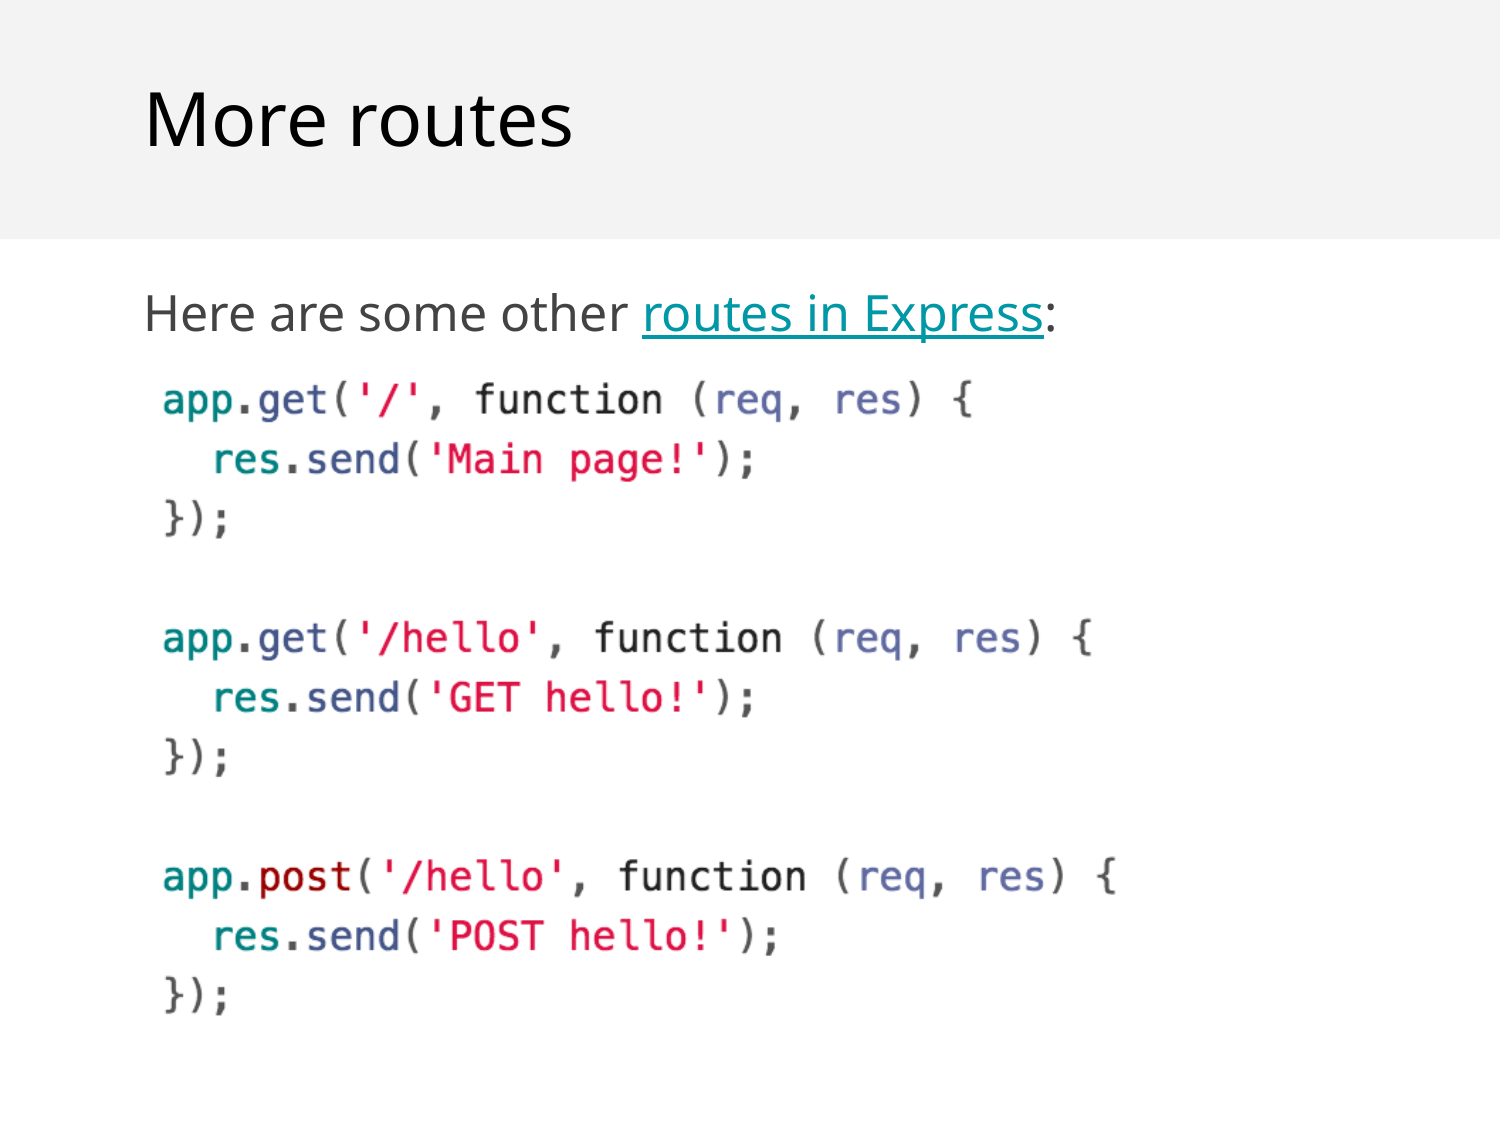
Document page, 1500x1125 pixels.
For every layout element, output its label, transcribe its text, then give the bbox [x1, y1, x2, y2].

picture [128, 357, 1175, 1061]
title More routes [128, 56, 1372, 183]
list Here are some other routes in Express: [128, 255, 1372, 382]
